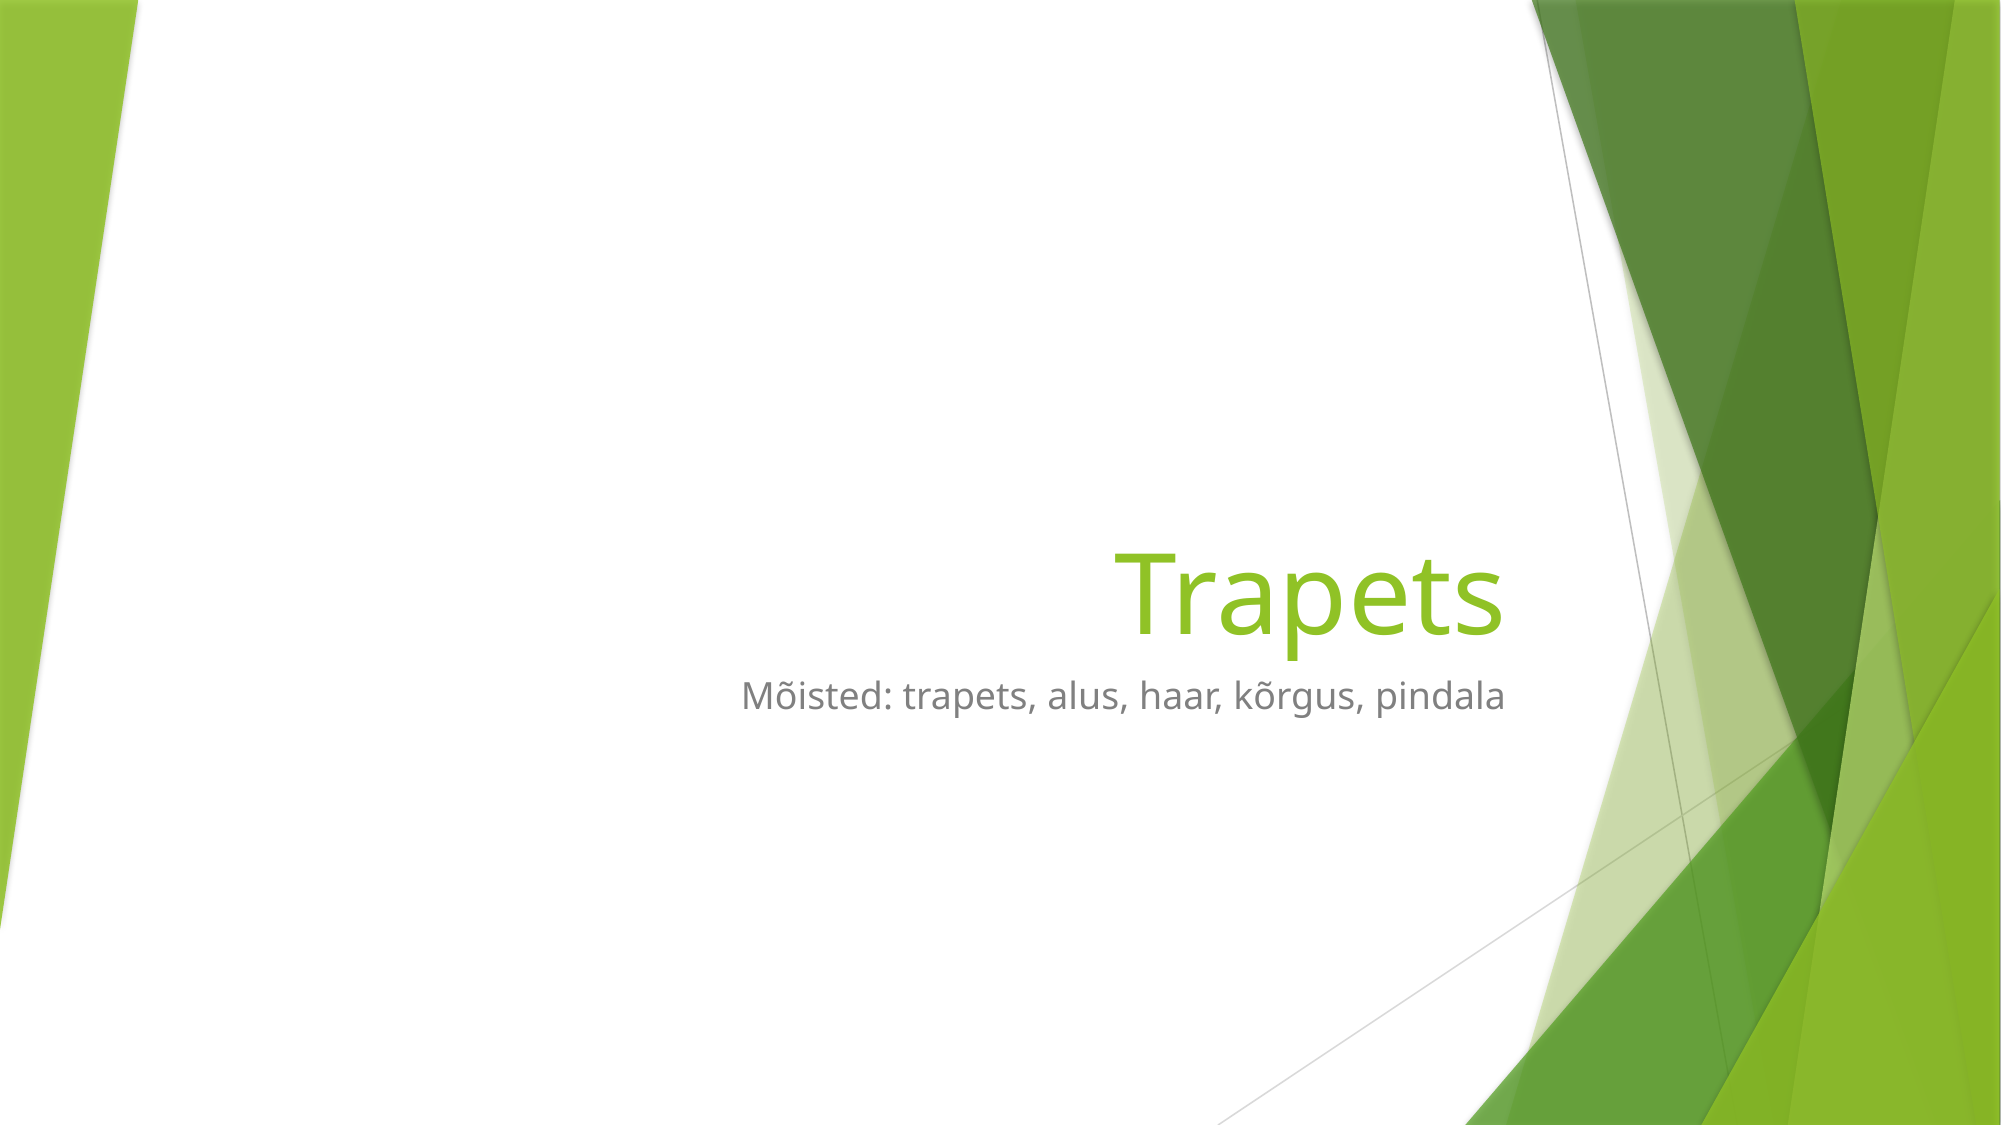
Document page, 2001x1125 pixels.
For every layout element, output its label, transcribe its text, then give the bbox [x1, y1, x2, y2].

subtitle Mõisted: trapets, alus, haar, kõrgus, pindala [247, 664, 1522, 845]
title Trapets [247, 394, 1522, 664]
